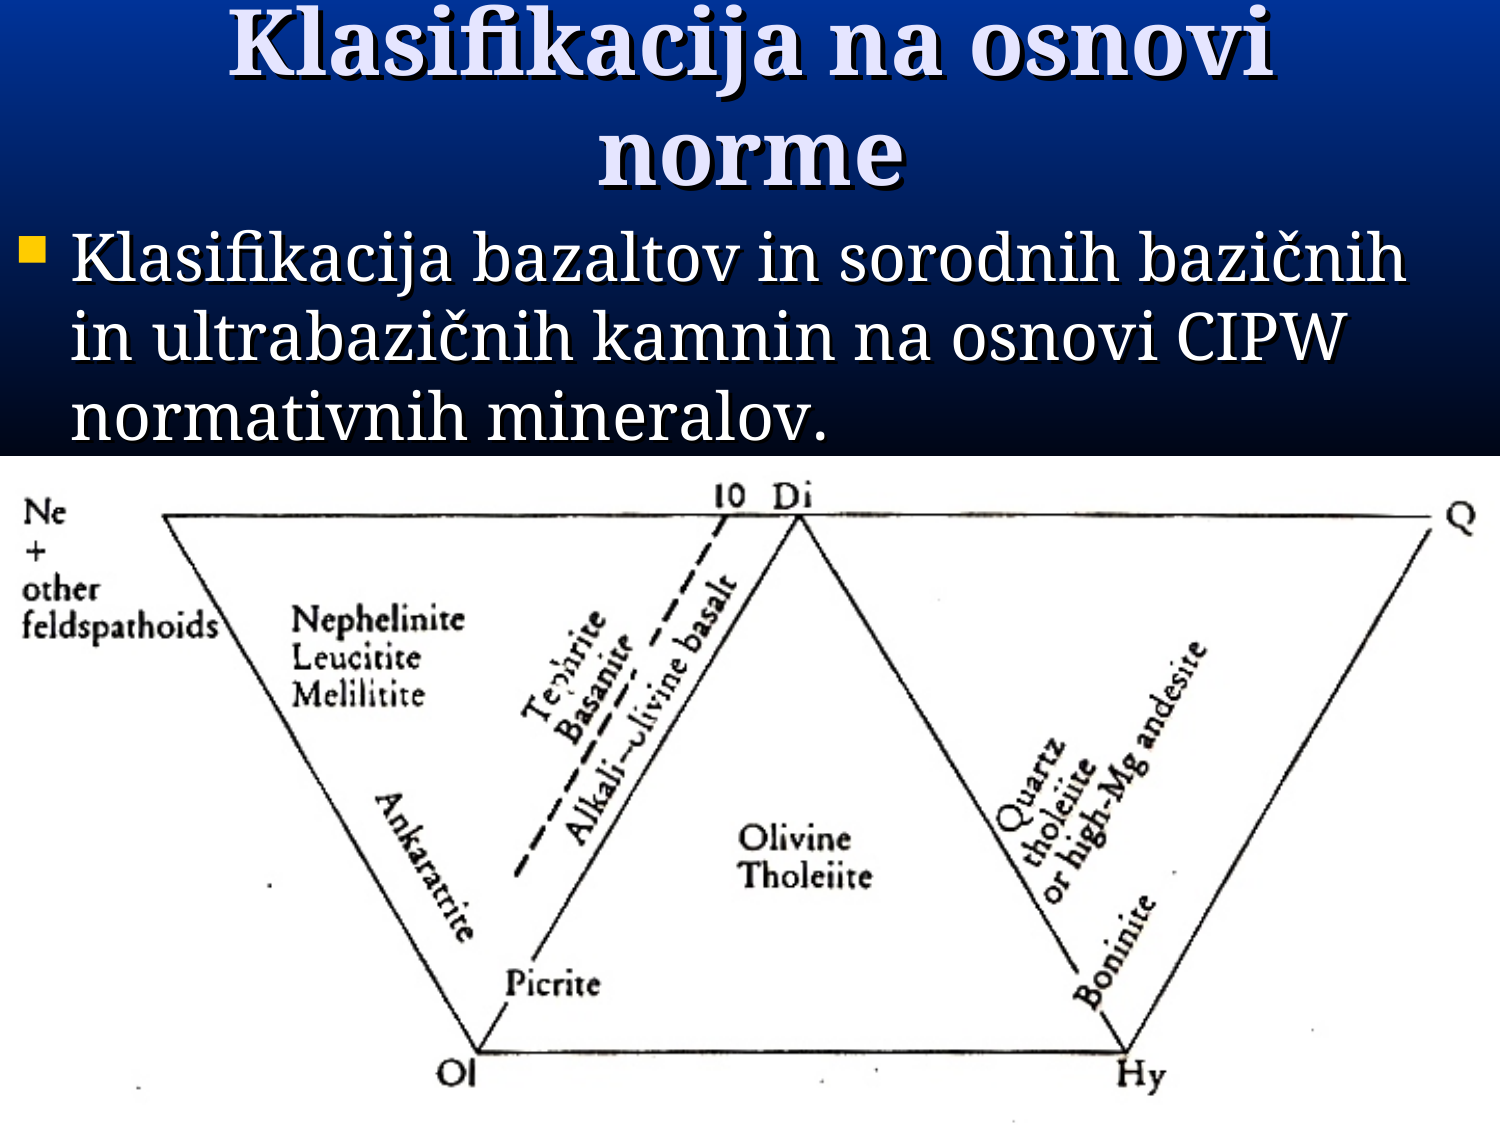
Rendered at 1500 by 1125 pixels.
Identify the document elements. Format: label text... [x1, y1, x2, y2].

list Klasifikacija bazaltov in sorodnih bazičnih in ultrabazičnih kamnin na osnovi CIPW normativnih mineralov. [0, 207, 1500, 456]
title Klasifikacija na osnovi norme [76, 0, 1427, 188]
picture [0, 456, 1500, 1125]
